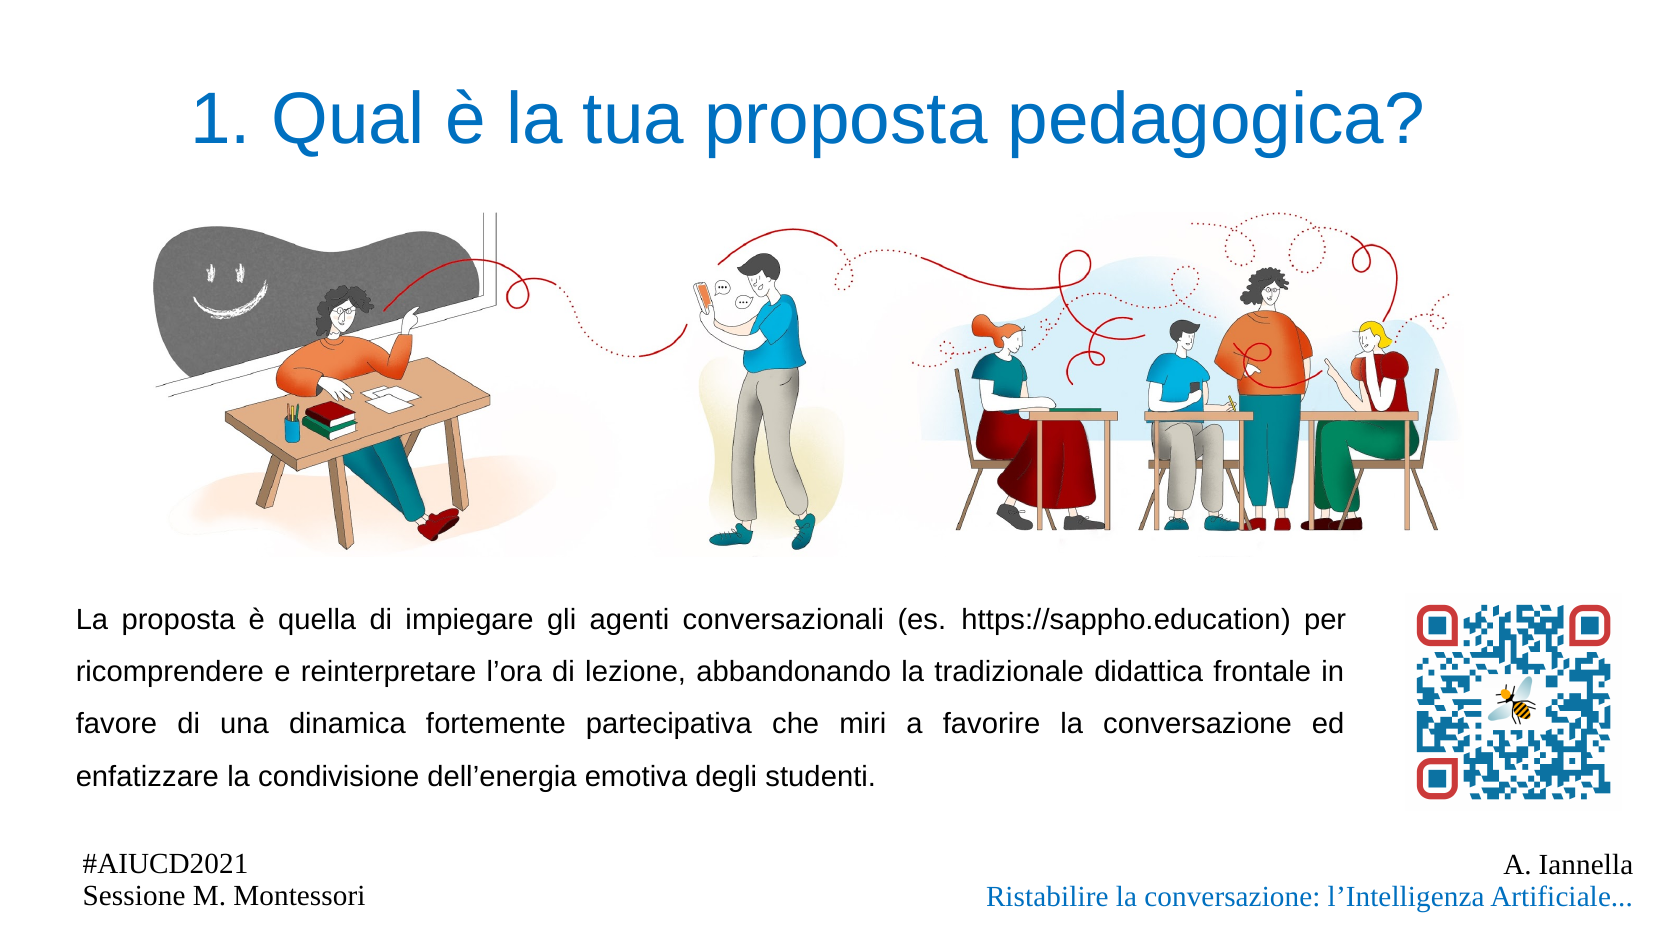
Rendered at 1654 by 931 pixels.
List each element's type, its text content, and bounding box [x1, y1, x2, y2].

picture [153, 212, 1464, 557]
text_box 1. Qual è la tua proposta pedagogica? [64, 37, 1553, 193]
picture [1405, 593, 1622, 811]
text_box La proposta è quella di impiegare gli agenti conversazionali (es. https://sappho.education) per ricomprendere e reinterpretare l’ora di lezione, abbandonando la tradizionale didattica frontale in favore di una dinamica fortemente partecipativa che miri a favorire la conversazione ed enfatizzare la condivisione dell’energia emotiva degli studenti. [75, 582, 1347, 718]
text_box #AIUCD2021 Sessione M. Montessori [82, 847, 468, 912]
text_box A. Iannella Ristabilire la conversazione: l’Intelligenza Artificiale... [893, 848, 1634, 913]
